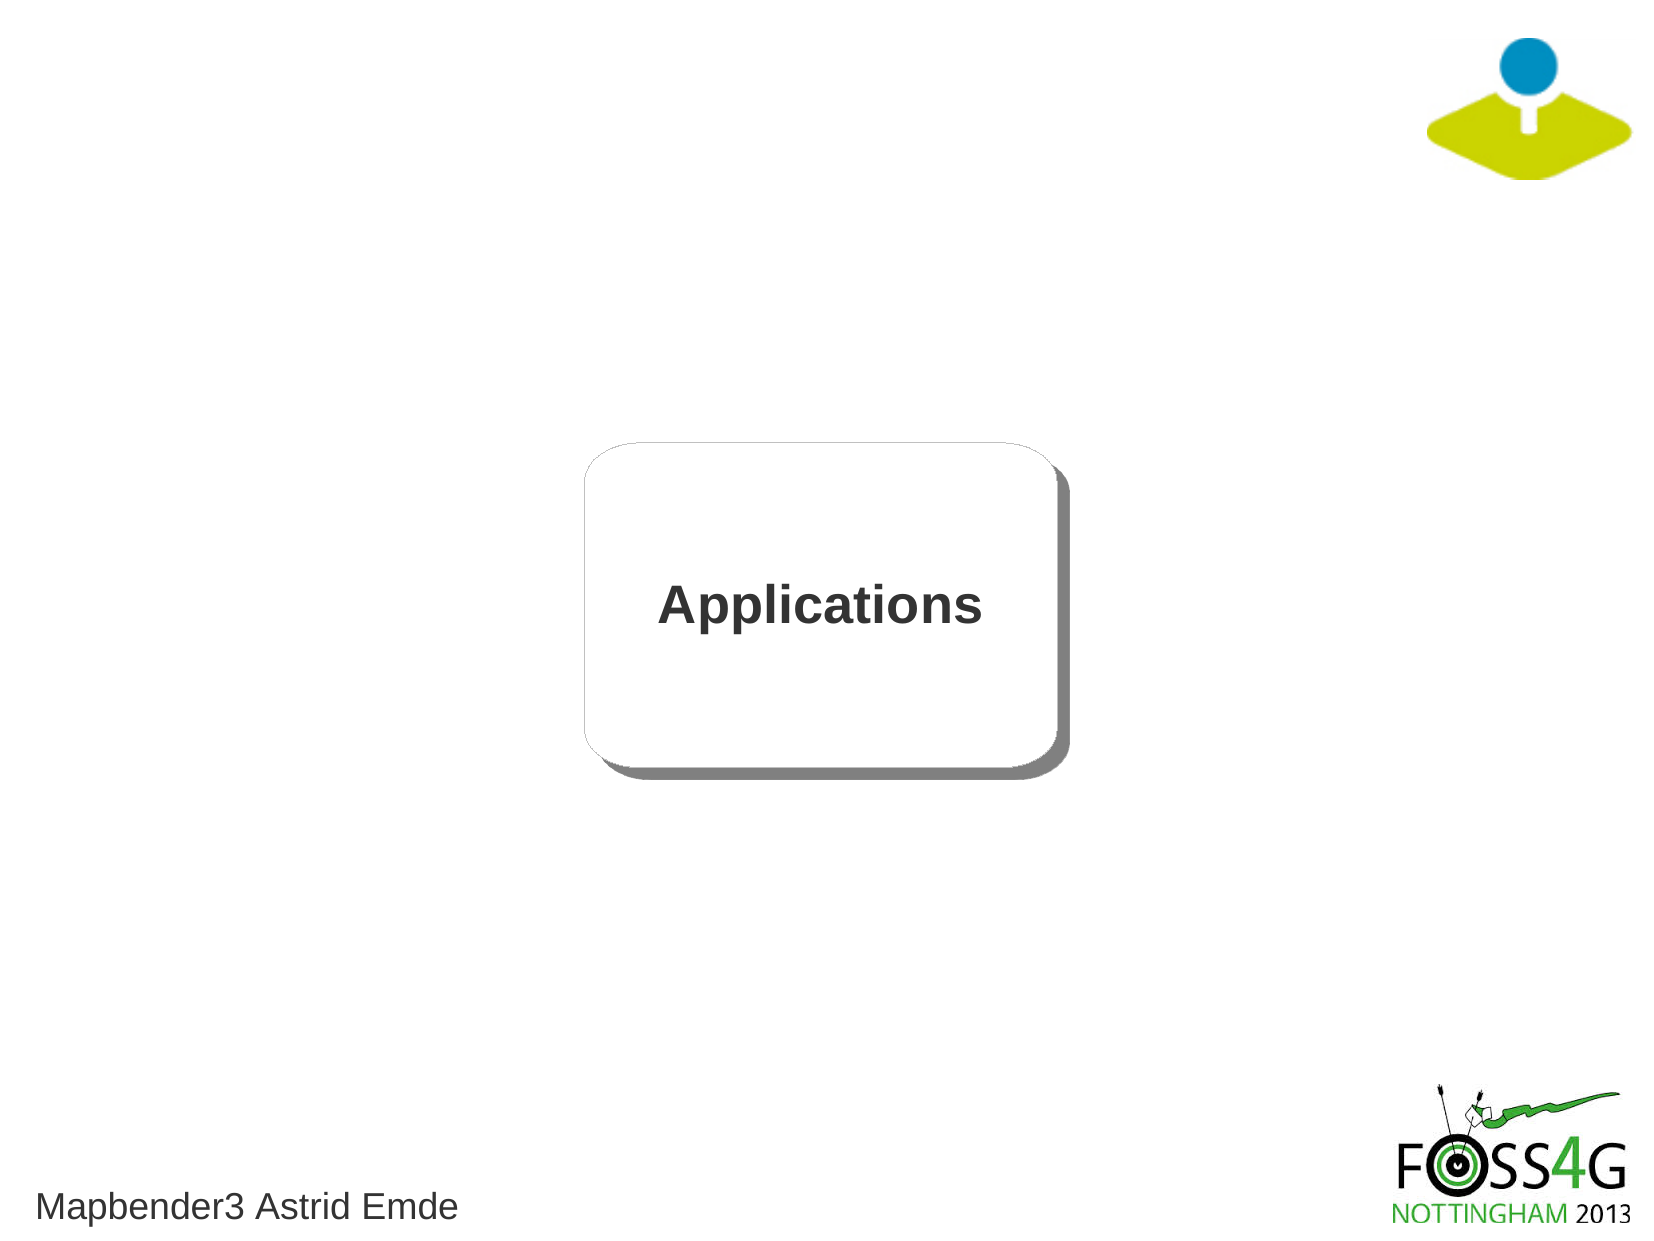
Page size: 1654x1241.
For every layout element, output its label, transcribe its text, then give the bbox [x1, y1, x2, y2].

picture [1427, 38, 1636, 180]
picture [1393, 1084, 1630, 1223]
text_box Applications [584, 442, 1058, 768]
